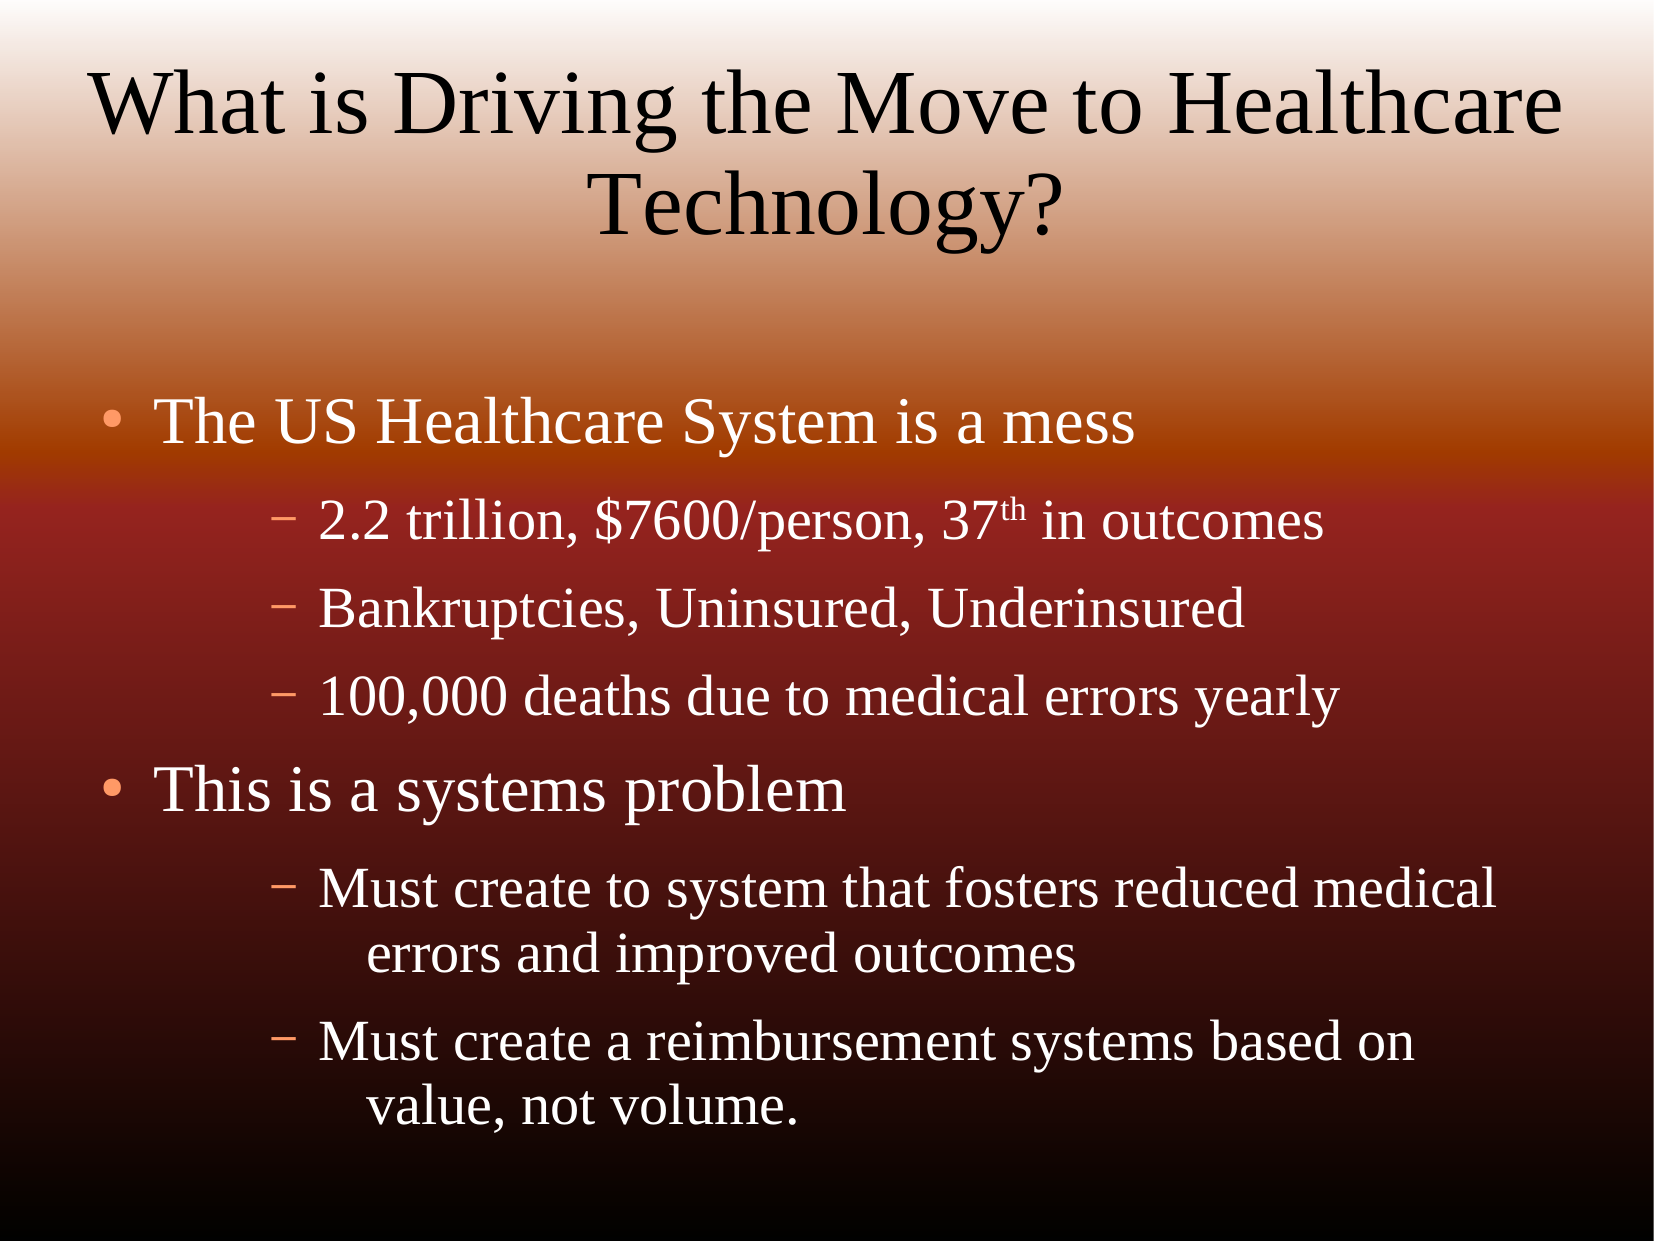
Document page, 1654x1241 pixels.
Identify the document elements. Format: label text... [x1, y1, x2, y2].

list The US Healthcare System is a mess 2.2 trillion, $7600/person, 37th in outcomes Bankruptcies, Uninsured, Underinsured 100,000 deaths due to medical errors yearly This is a systems problem Must create to system that fosters reduced medical errors and improved outcomes Must create a reimbursement systems based on value, not volume. [82, 383, 1571, 1140]
title What is Driving the Move to Healthcare Technology? [82, 49, 1571, 257]
picture [0, 0, 1654, 1241]
